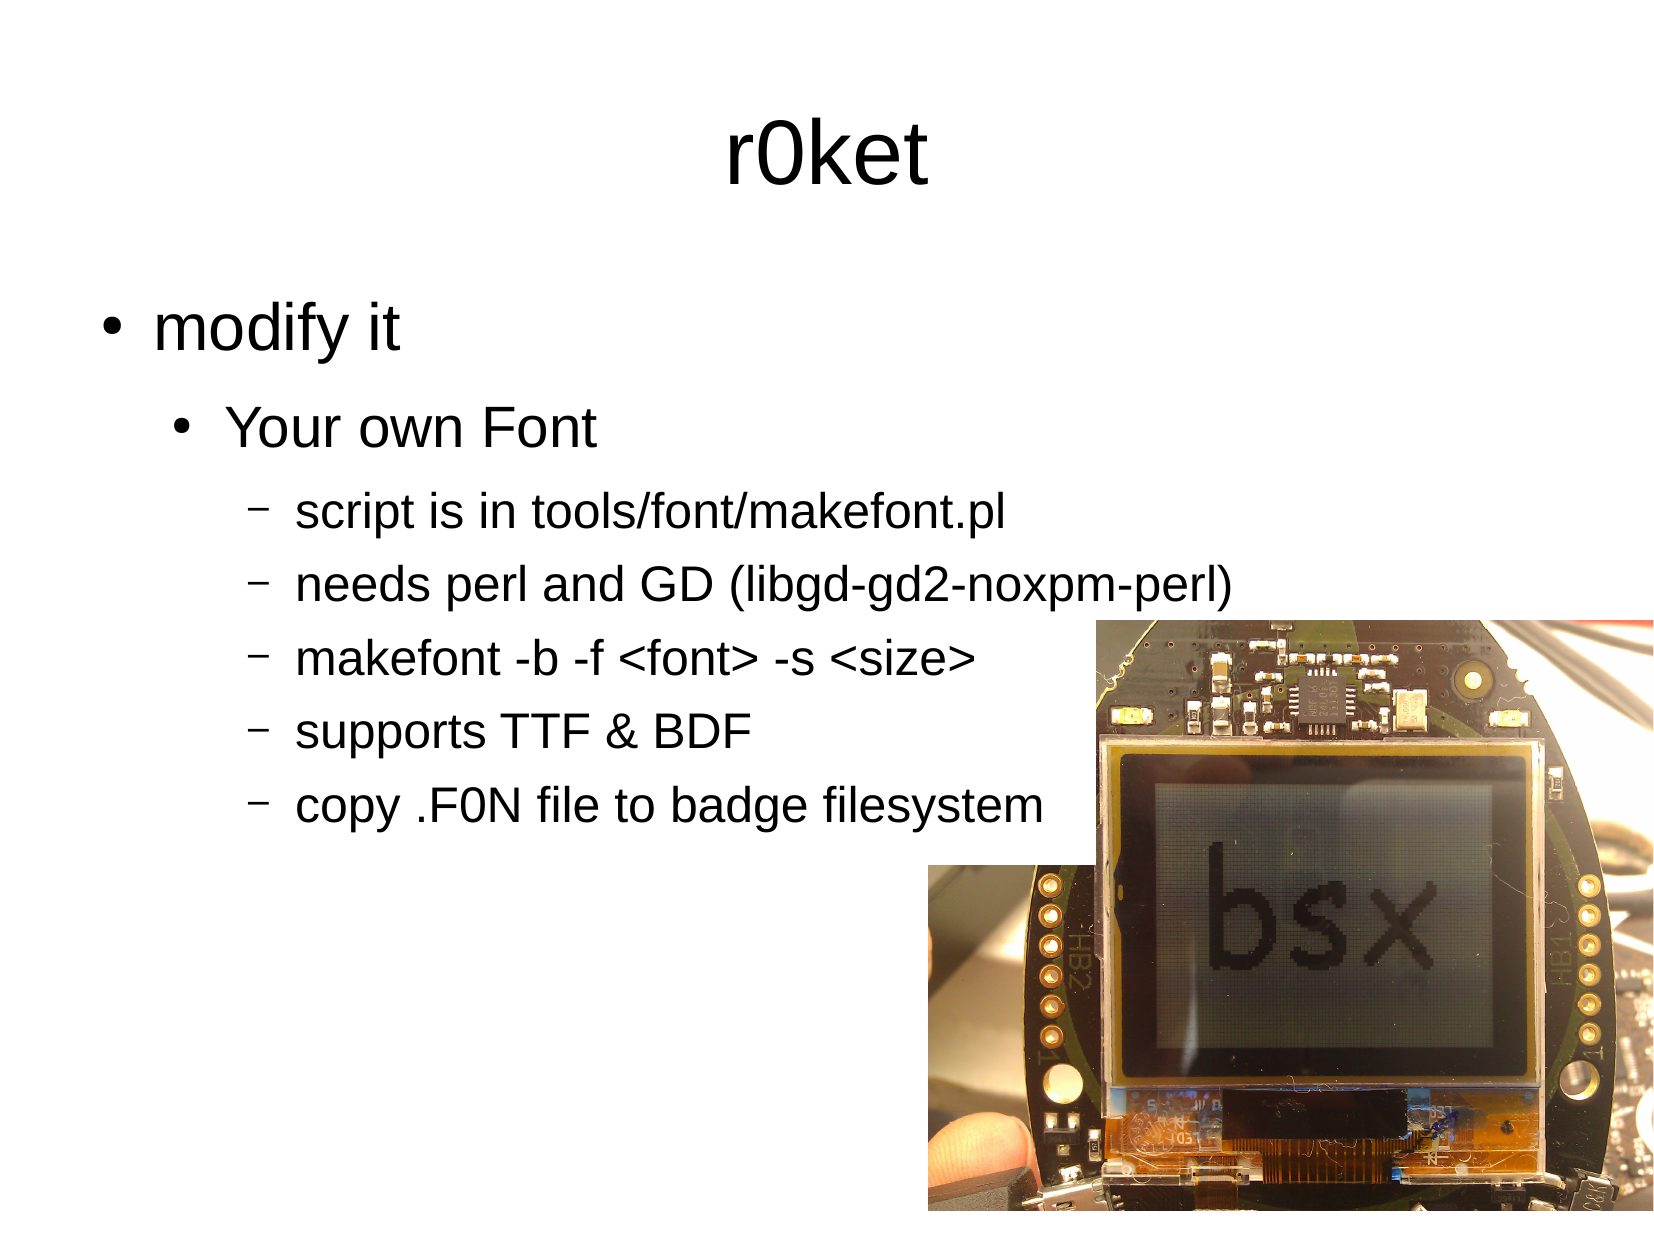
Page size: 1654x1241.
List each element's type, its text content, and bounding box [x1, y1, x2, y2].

picture [928, 620, 1654, 1211]
title r0ket [82, 49, 1571, 257]
list modify it Your own Font script is in tools/font/makefont.pl needs perl and GD (libgd-gd2-noxpm-perl) makefont -b -f <font> -s <size> supports TTF & BDF copy .F0N file to badge filesystem [82, 290, 1571, 1109]
